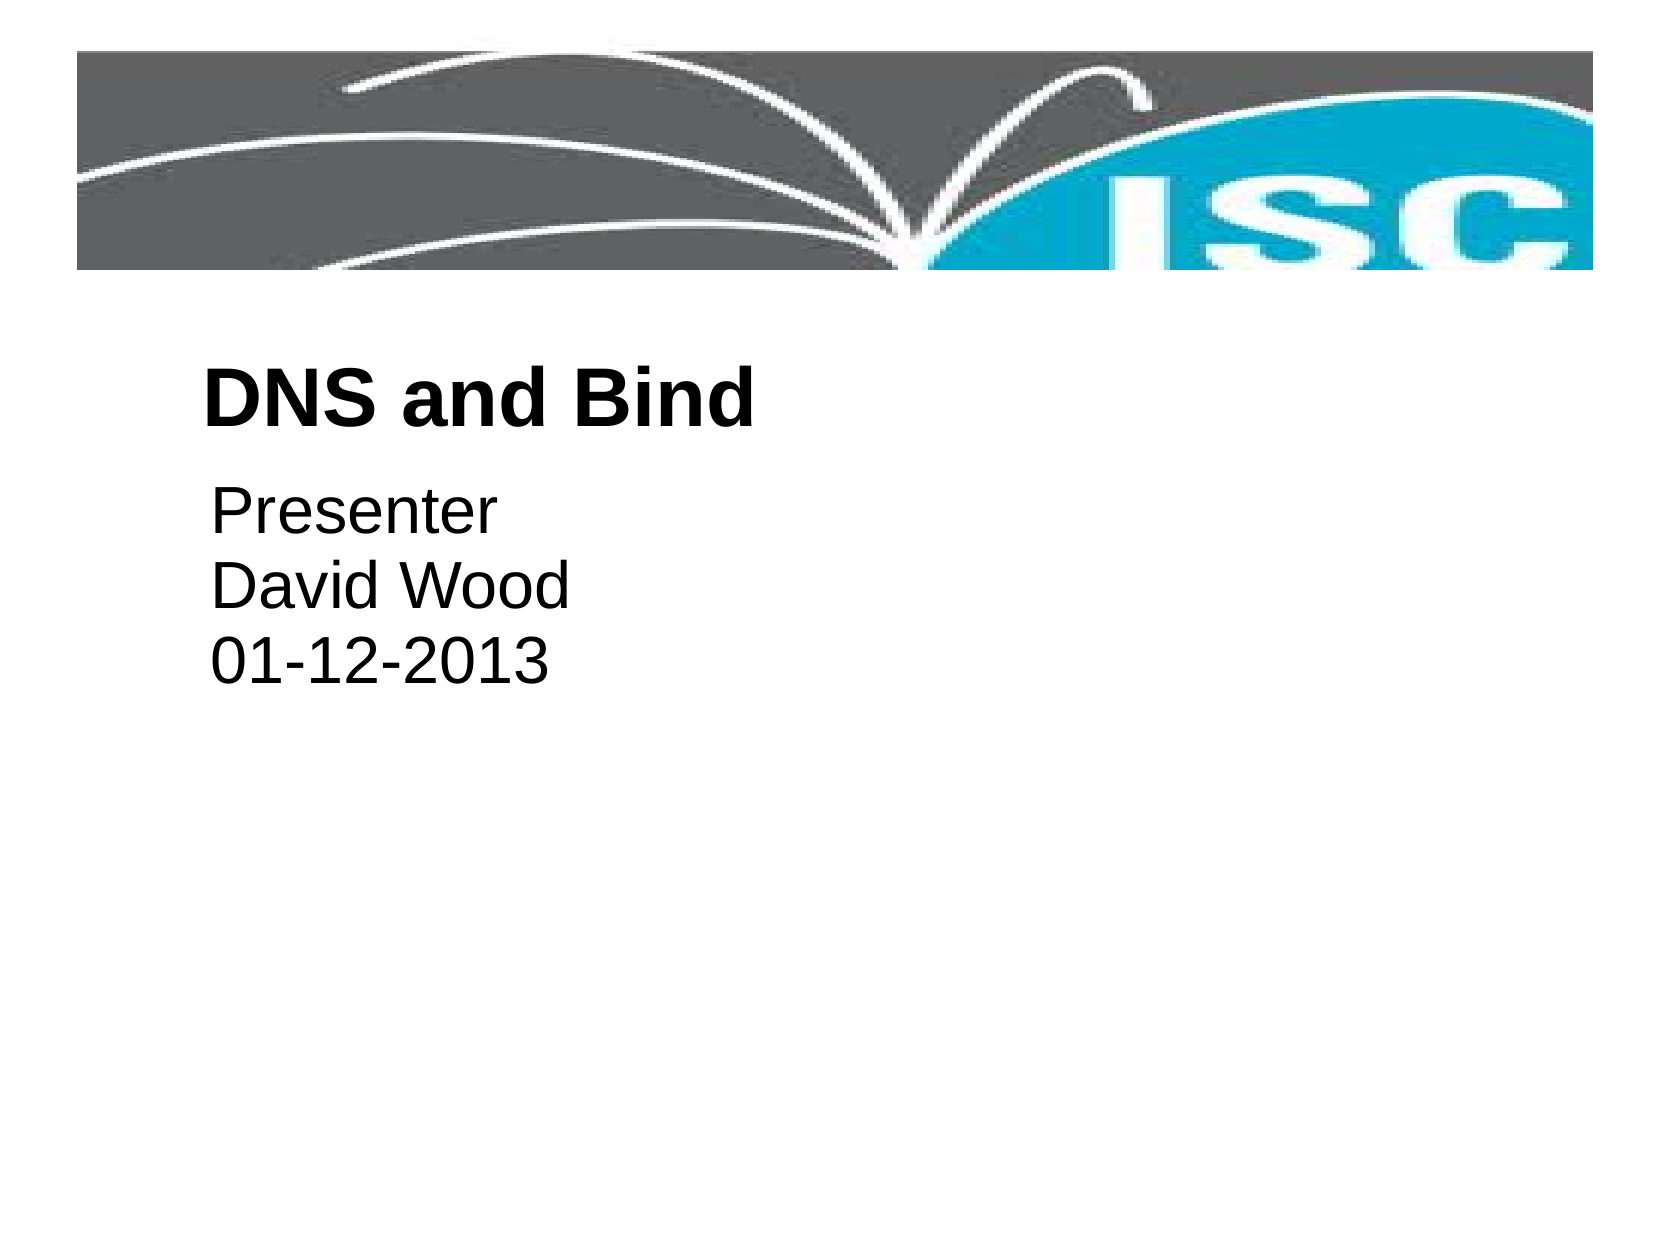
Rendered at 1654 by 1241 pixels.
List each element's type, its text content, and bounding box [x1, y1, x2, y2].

text_box Presenter David Wood 01-12-2013 [195, 465, 700, 705]
picture [77, 0, 1593, 271]
text_box DNS and Bind [187, 297, 1426, 518]
